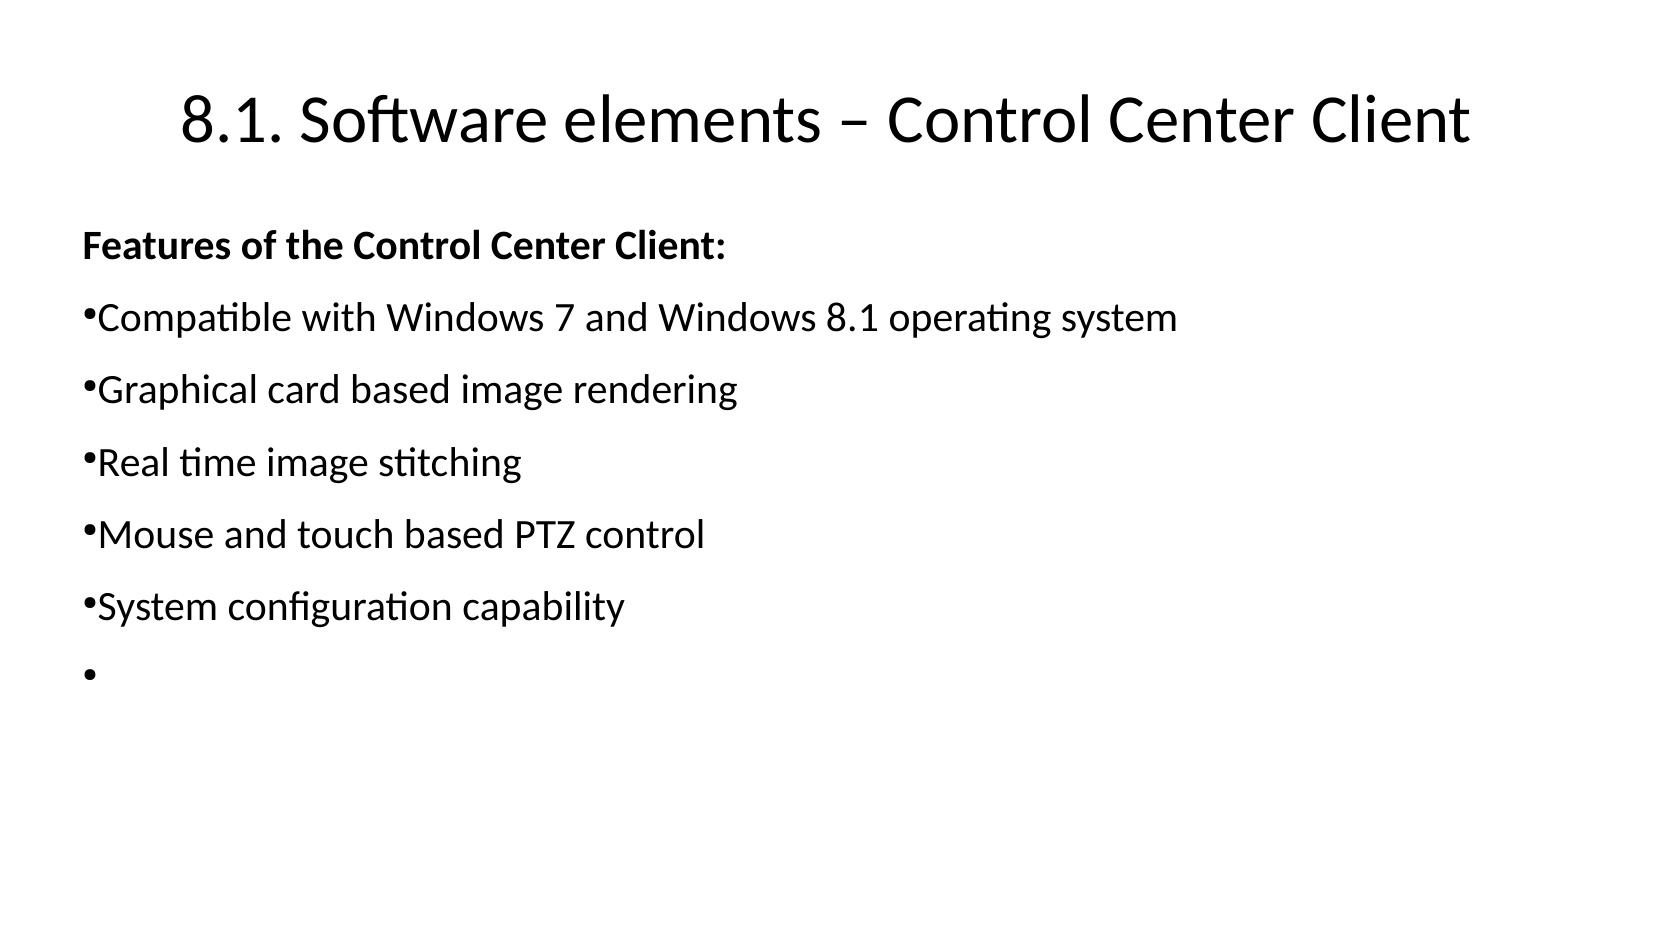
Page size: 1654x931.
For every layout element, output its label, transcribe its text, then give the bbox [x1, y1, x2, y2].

subtitle Features of the Control Center Client: Compatible with Windows 7 and Windows 8.1 operating system Graphical card based image rendering Real time image stitching Mouse and touch based PTZ control System configuration capability [82, 217, 1571, 758]
title 8.1. Software elements – Control Center Client [82, 73, 1571, 157]
